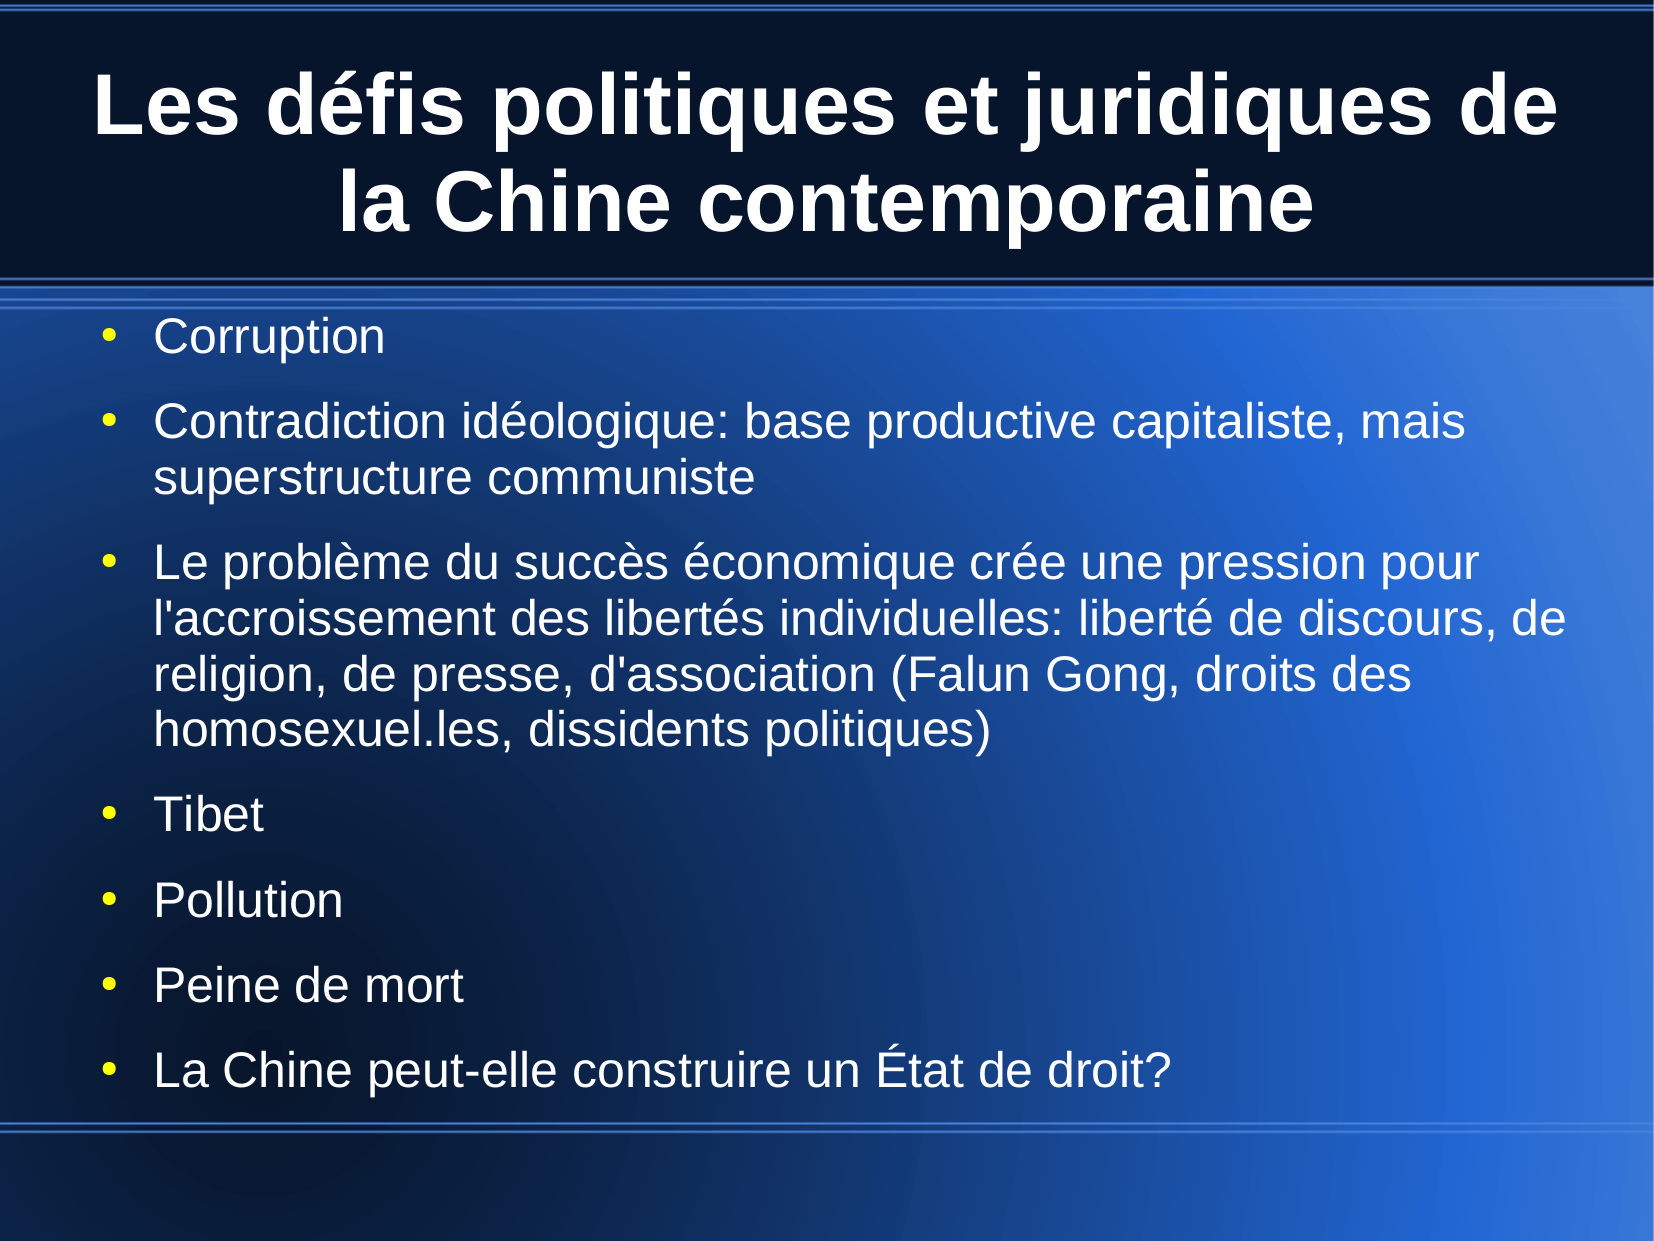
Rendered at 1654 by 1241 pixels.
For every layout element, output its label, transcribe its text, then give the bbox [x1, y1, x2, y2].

picture [0, 0, 1654, 1241]
title Les défis politiques et juridiques de la Chine contemporaine [82, 49, 1571, 257]
list Corruption Contradiction idéologique: base productive capitaliste, mais superstructure communiste Le problème du succès économique crée une pression pour l'accroissement des libertés individuelles: liberté de discours, de religion, de presse, d'association (Falun Gong, droits des homosexuel.les, dissidents politiques) Tibet Pollution Peine de mort La Chine peut-elle construire un État de droit? [82, 307, 1571, 1145]
